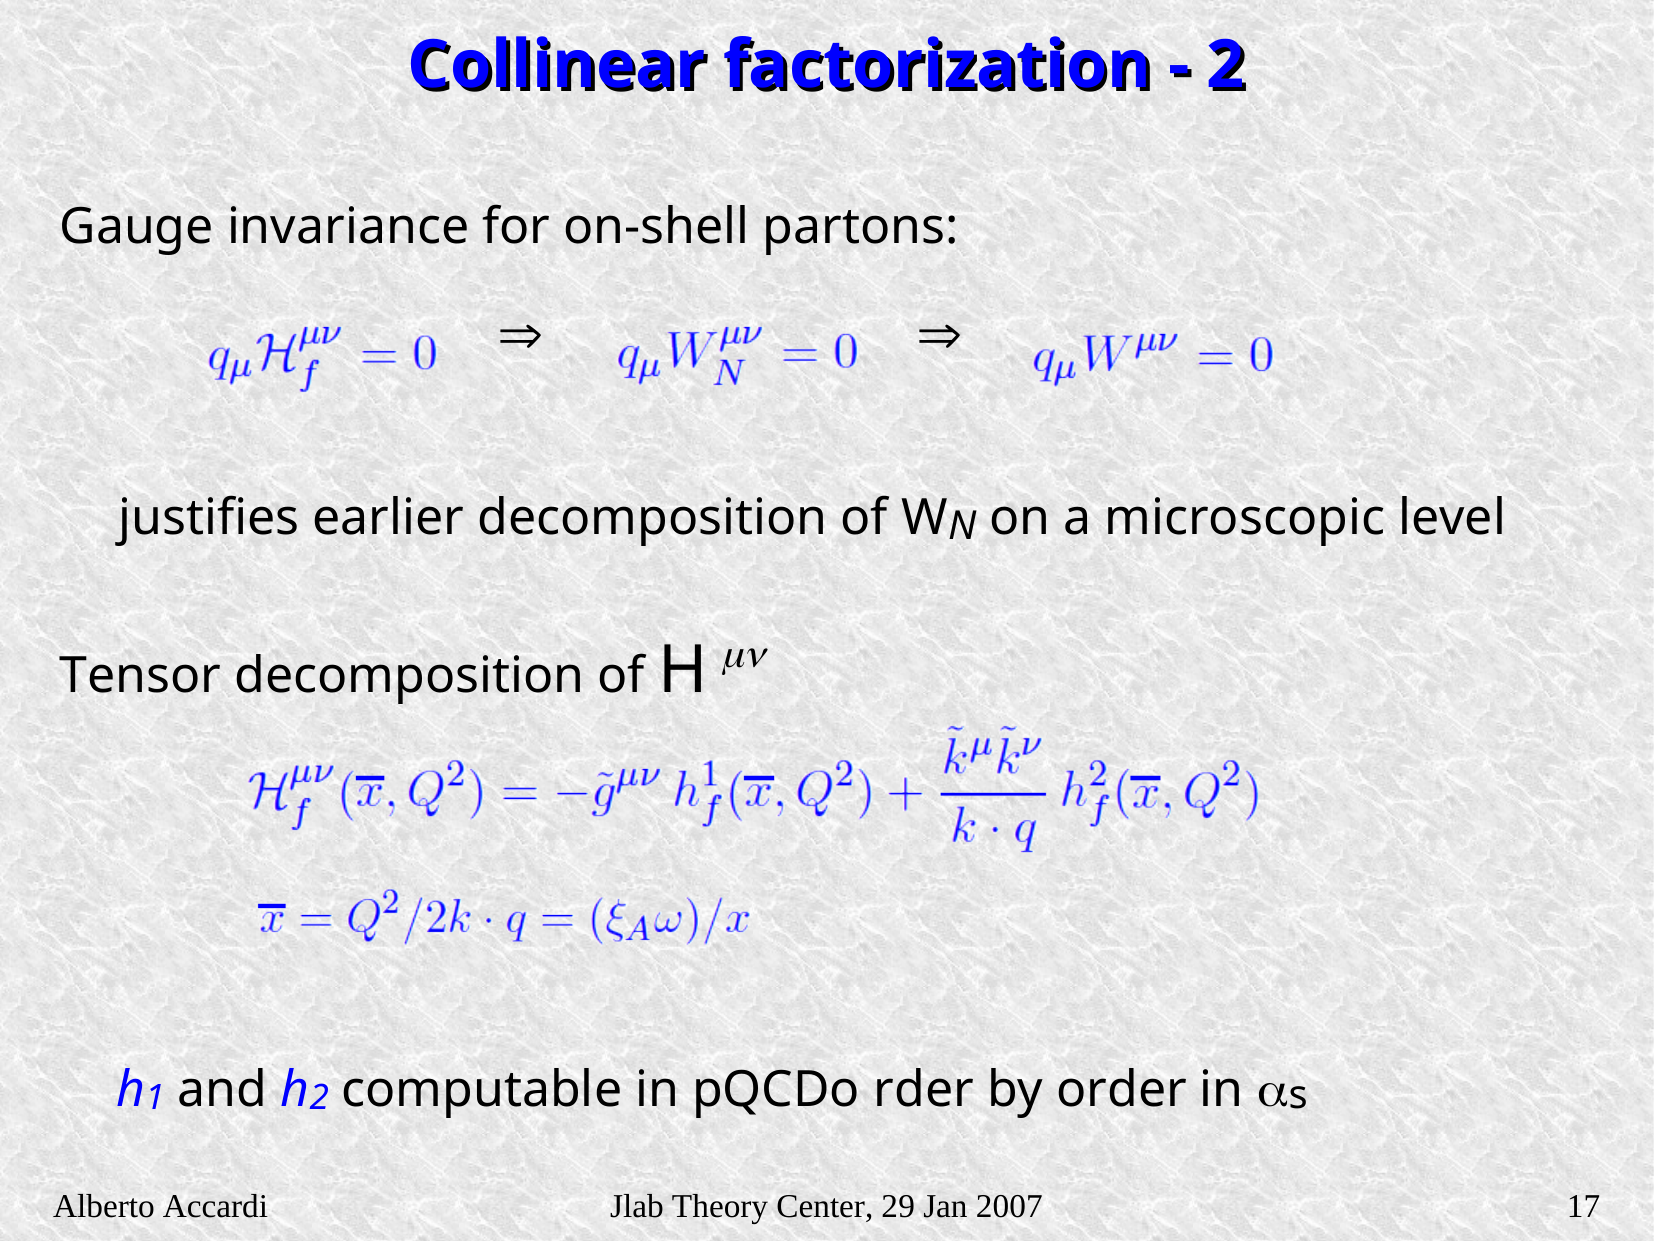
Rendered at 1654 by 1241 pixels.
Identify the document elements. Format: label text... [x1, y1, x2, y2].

text_box Tensor decomposition of H mn h1 and h2 computable in pQCDo rder by order in as [44, 613, 1634, 1090]
text_box  [901, 305, 989, 397]
text_box Gauge invariance for on-shell partons: justifies earlier decomposition of WN on a microscopic level [44, 182, 1634, 541]
picture [0, 0, 1654, 1241]
text_box  [482, 305, 570, 397]
text_box Collinear factorization - 2 [29, 5, 1625, 133]
